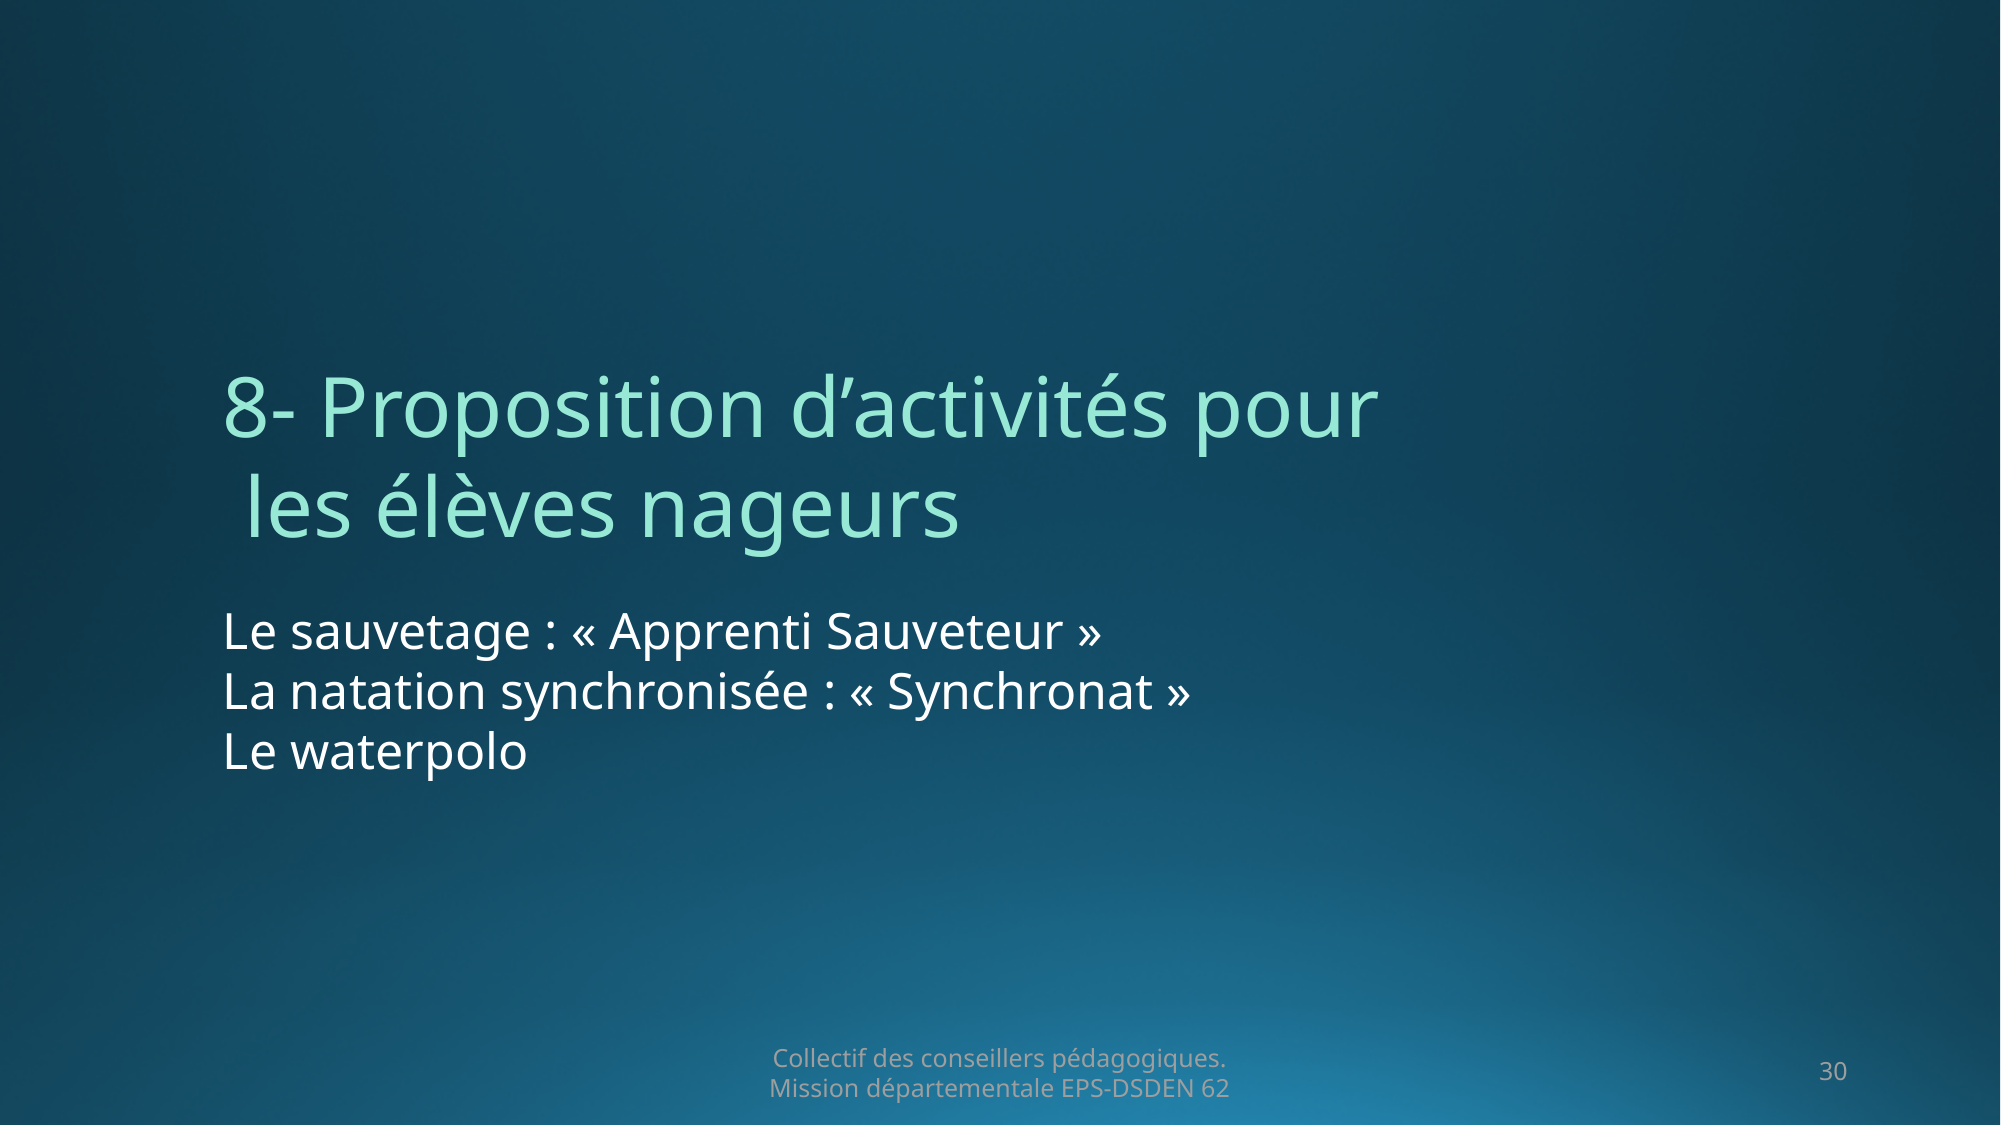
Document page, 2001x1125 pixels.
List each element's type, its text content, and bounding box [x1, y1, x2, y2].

picture [0, 0, 2001, 1125]
text_box <numéro> [1412, 1042, 1863, 1103]
text_box Collectif des conseillers pédagogiques. Mission départementale EPS-DSDEN 62 [662, 1042, 1338, 1103]
text_box 8- Proposition d’activités pour les élèves nageurs Le sauvetage : « Apprenti Sauveteur » La natation synchronisée : « Synchronat » Le waterpolo [208, 346, 1435, 832]
